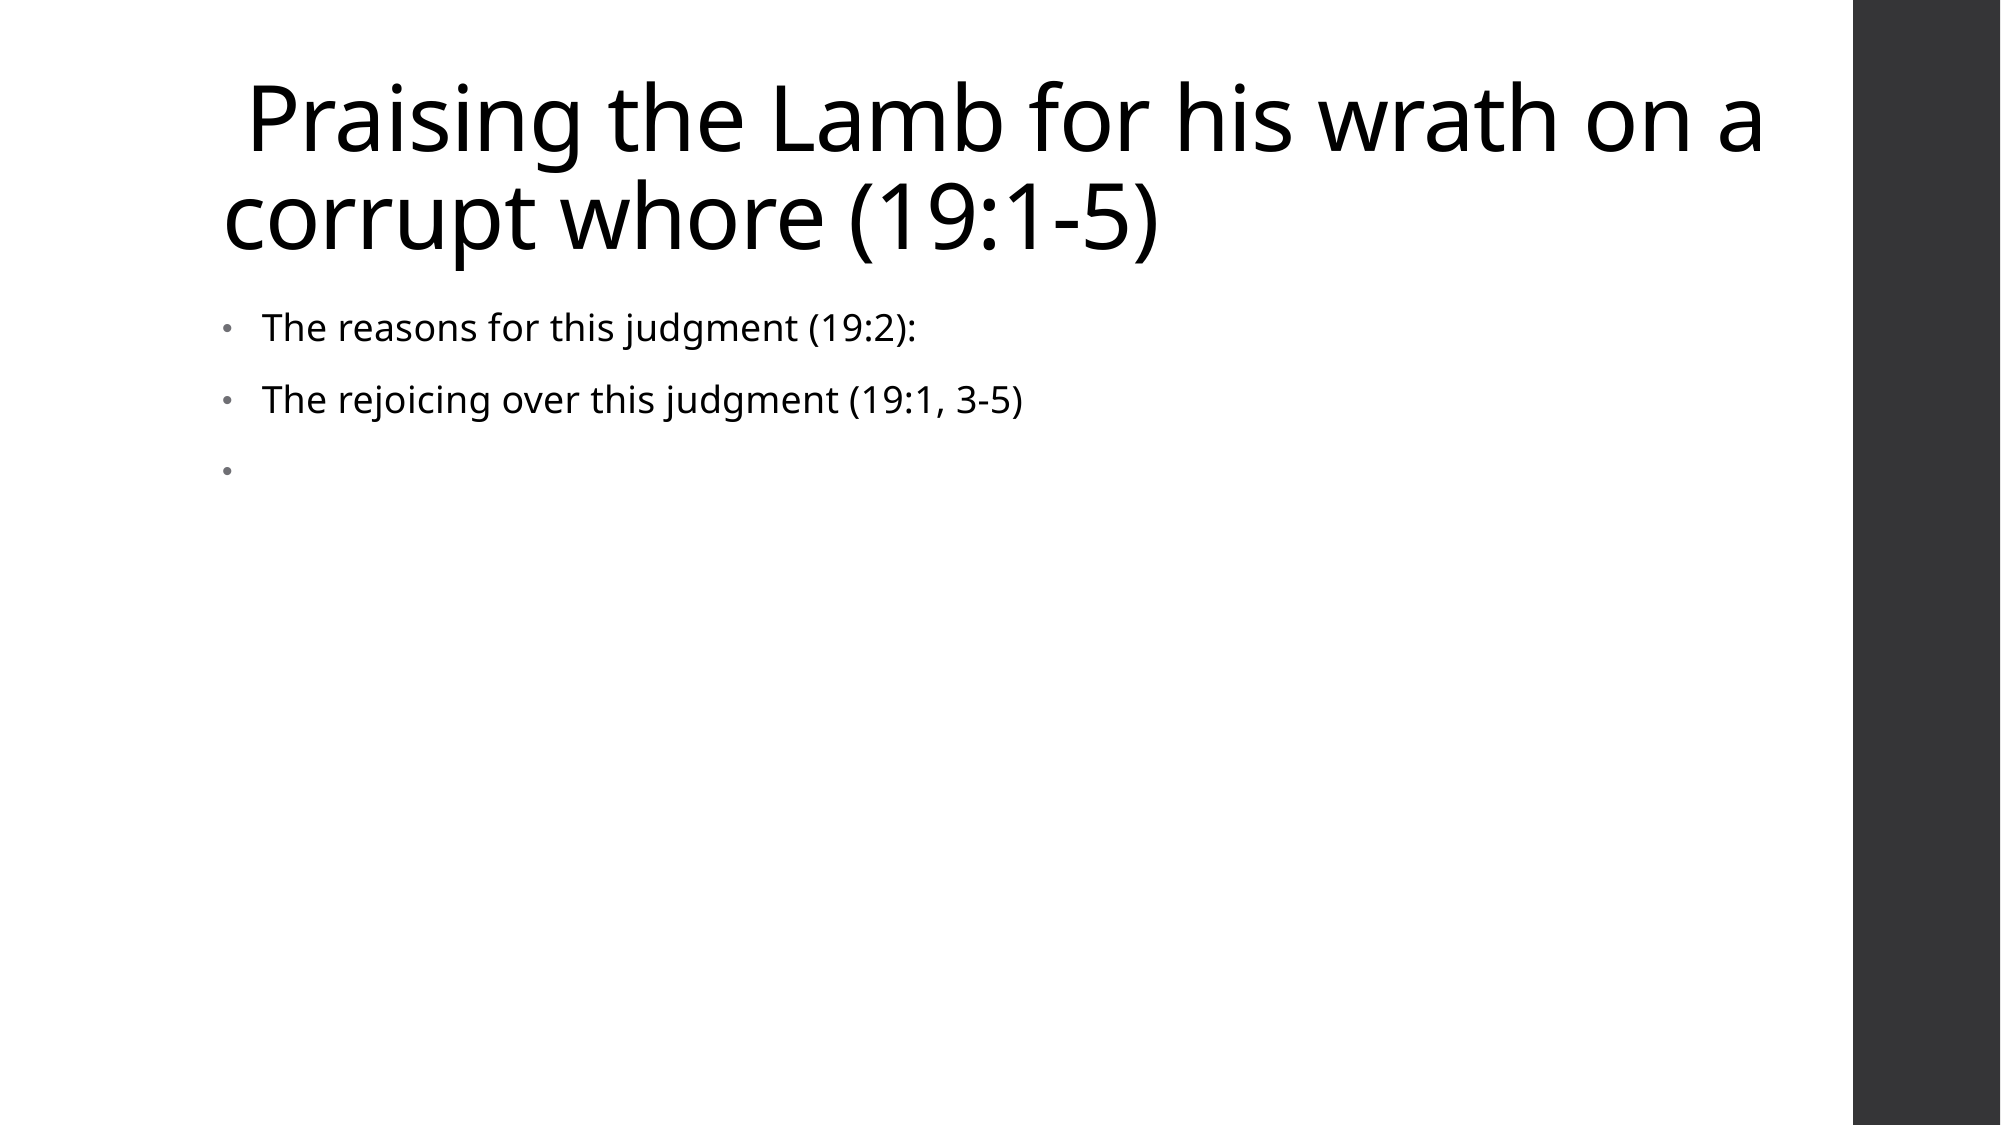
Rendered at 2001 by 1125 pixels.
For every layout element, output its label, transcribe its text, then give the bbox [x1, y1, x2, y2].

list The reasons for this judgment (19:2): The rejoicing over this judgment (19:1, 3-5) [206, 299, 1617, 1014]
title Praising the Lamb for his wrath on a corrupt whore (19:1-5) [206, 60, 1797, 278]
